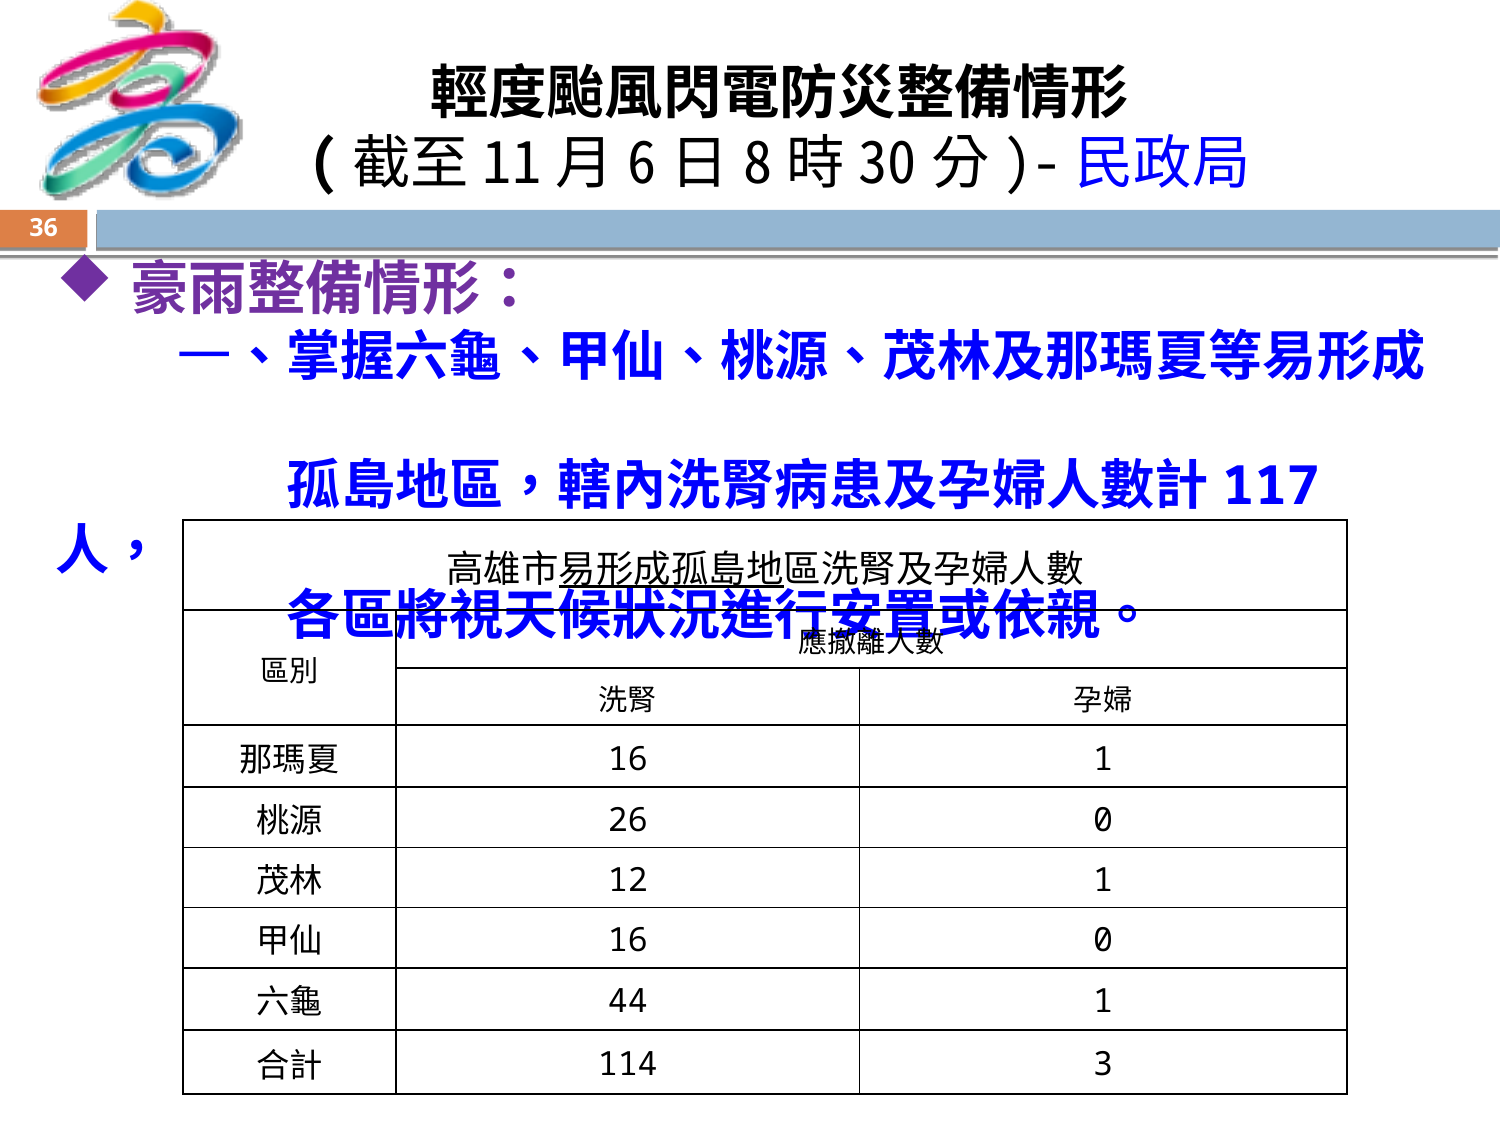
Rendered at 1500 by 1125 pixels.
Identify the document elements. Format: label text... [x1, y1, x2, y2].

table_cell 1 [860, 969, 1346, 1029]
table_cell 1 [860, 848, 1346, 907]
table_cell 1 [860, 726, 1346, 786]
picture [17, 0, 278, 208]
table_cell 應撤離人數 [397, 611, 1346, 667]
table_cell 合計 [184, 1031, 395, 1093]
table_cell 26 [397, 788, 859, 847]
text_box 豪雨整備情形： 一、掌握六龜、甲仙、桃源、茂林及那瑪夏等易形成 孤島地區，轄內洗腎病患及孕婦人數計117人， 各區將視天候狀況進行安置或依親。 [41, 243, 1447, 714]
table_cell 44 [397, 969, 859, 1029]
title 輕度颱風閃電防災整備情形 (截至11月6日8時30分)-民政局 [147, 31, 1412, 220]
table_cell 六龜 [184, 969, 395, 1029]
table_cell 甲仙 [184, 908, 395, 967]
table_cell 16 [397, 726, 859, 786]
table_cell 12 [397, 848, 859, 907]
table_cell 孕婦 [860, 669, 1346, 724]
table_cell 3 [860, 1031, 1346, 1093]
table_cell 114 [397, 1031, 859, 1093]
table_cell 0 [860, 908, 1346, 967]
table_cell 16 [397, 908, 859, 967]
table_cell 0 [860, 788, 1346, 847]
table_cell 桃源 [184, 788, 395, 847]
table_cell 洗腎 [397, 669, 859, 724]
table_cell 區別 [184, 611, 395, 724]
table_cell 那瑪夏 [184, 726, 395, 786]
table_cell 茂林 [184, 848, 395, 907]
table_header 高雄市易形成孤島地區洗腎及孕婦人數 [184, 521, 1346, 609]
slide_number <編號> [0, 208, 88, 249]
